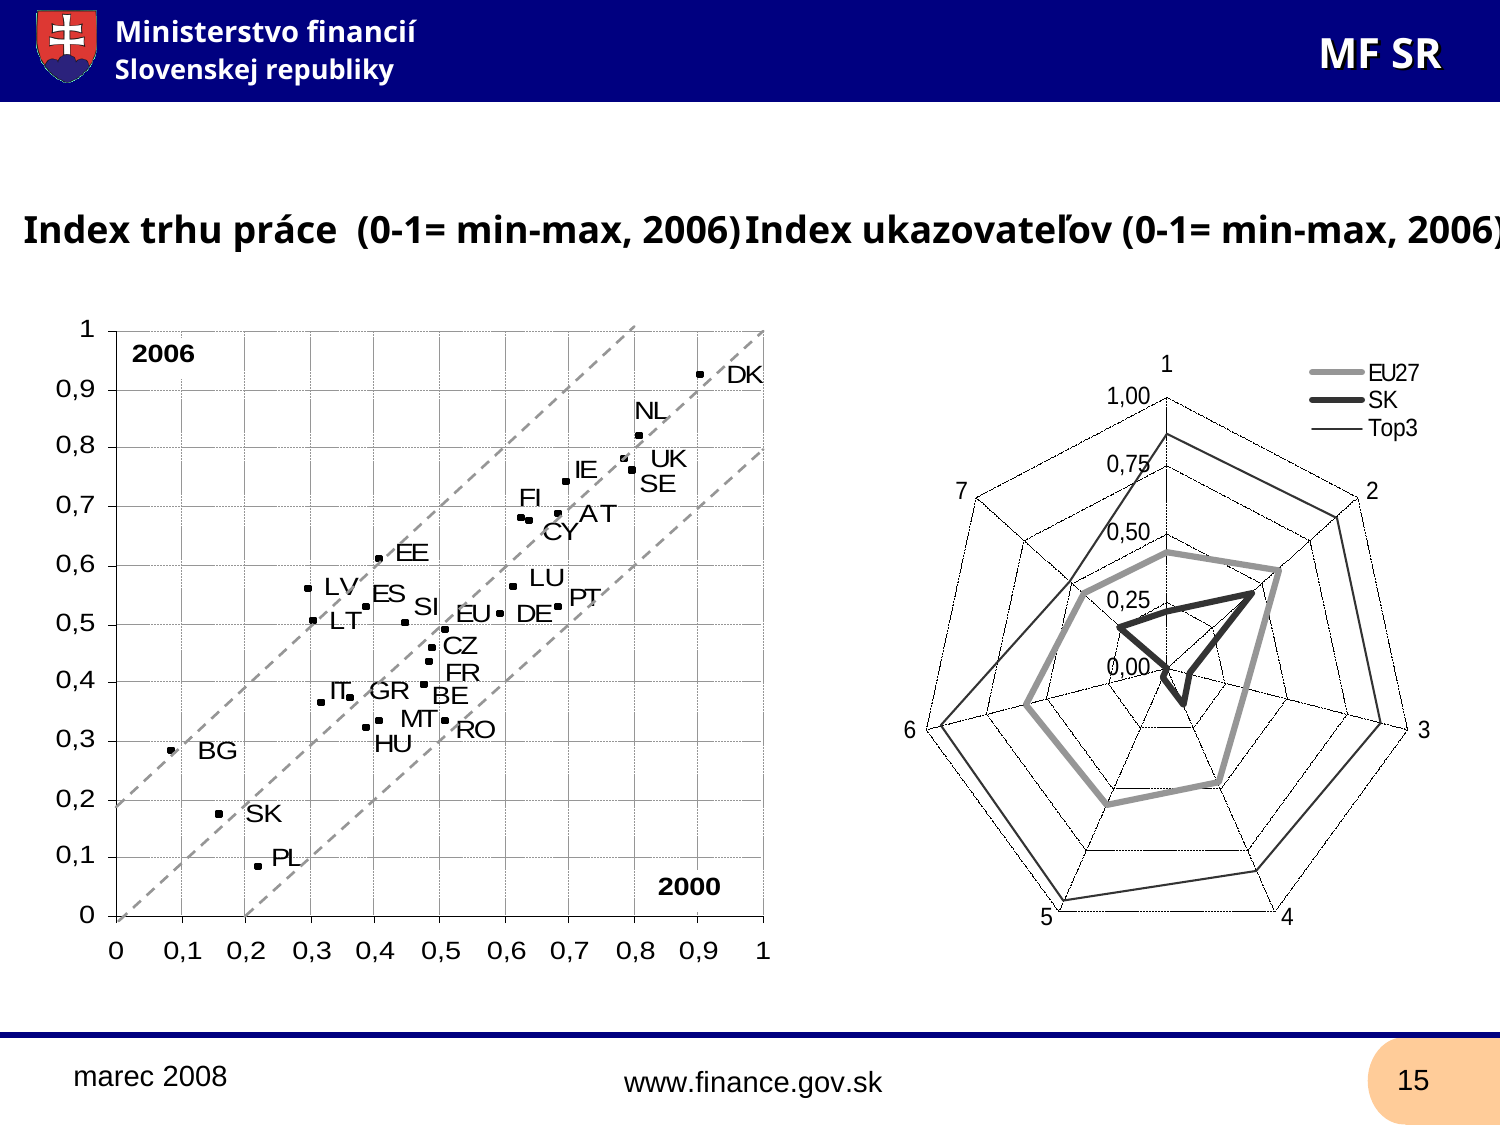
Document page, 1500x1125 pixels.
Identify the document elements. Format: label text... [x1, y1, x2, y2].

picture [868, 314, 1464, 953]
picture [41, 302, 799, 988]
text_box Index ukazovateľov (0-1= min-max, 2006) [730, 196, 1500, 263]
text_box Index trhu práce (0-1= min-max, 2006) [8, 196, 730, 263]
